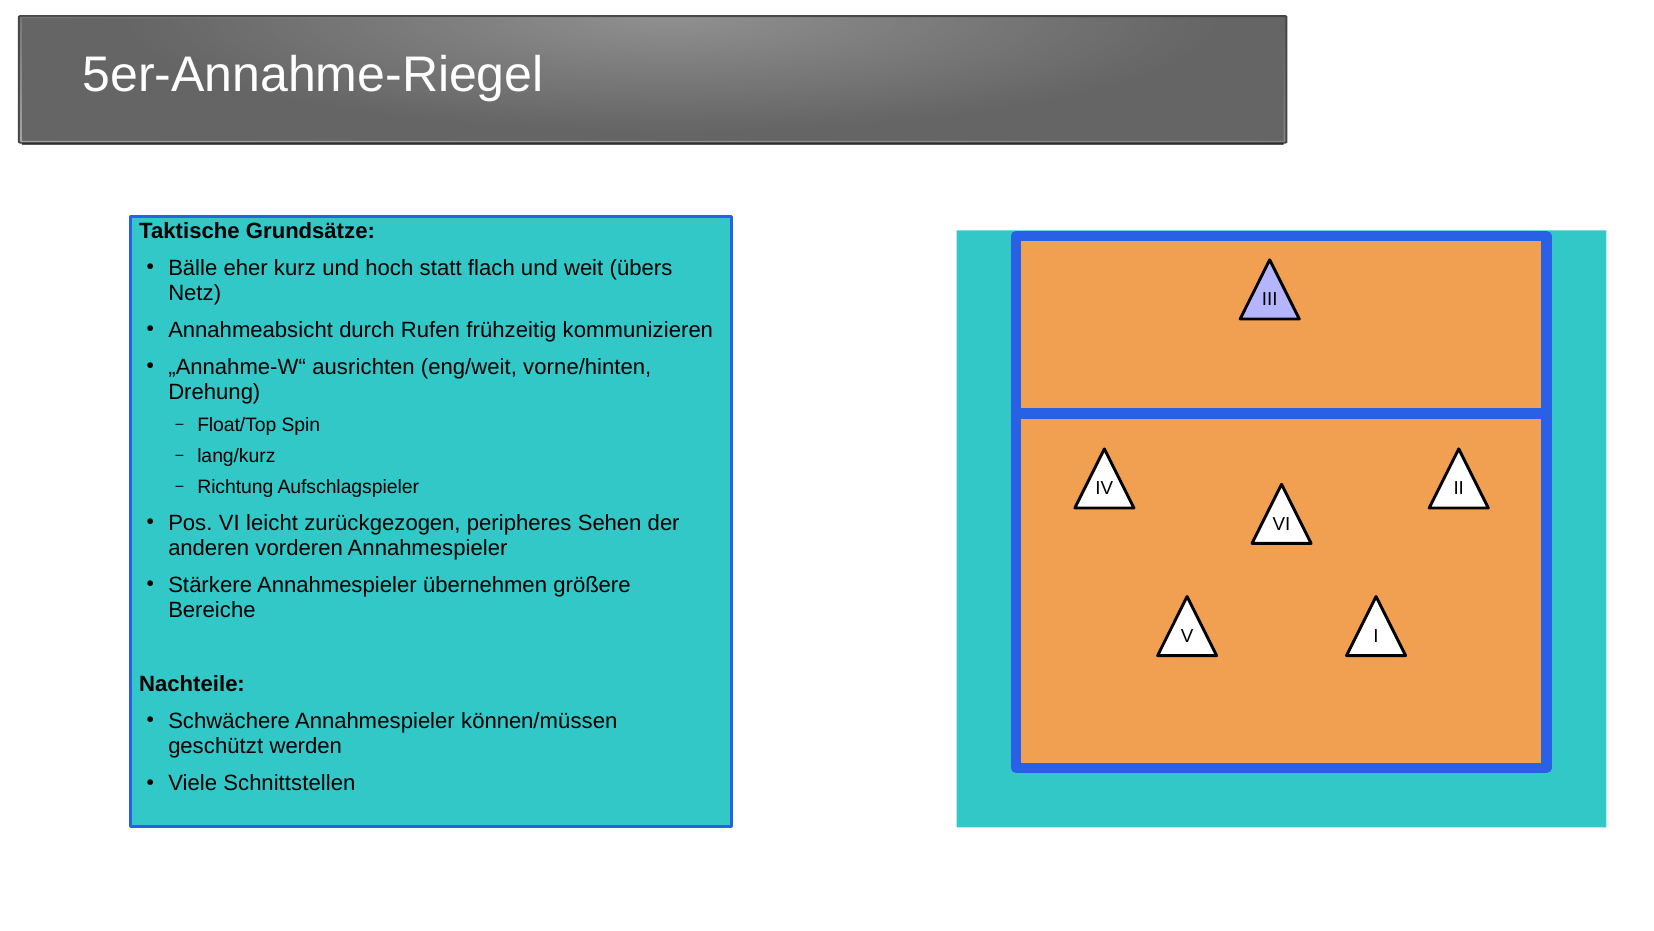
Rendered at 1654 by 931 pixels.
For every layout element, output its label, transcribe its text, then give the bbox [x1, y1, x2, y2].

text_box I [1346, 596, 1406, 656]
text_box V [1157, 596, 1217, 656]
text_box VI [1252, 484, 1312, 544]
list Taktische Grundsätze: Bälle eher kurz und hoch statt flach und weit (übers Netz) Annahmeabsicht durch Rufen frühzeitig kommunizieren „Annahme-W“ ausrichten (eng/weit, vorne/hinten, Drehung) Float/Top Spin lang/kurz Richtung Aufschlagspieler Pos. VI leicht zurückgezogen, peripheres Sehen der anderen vorderen Annahmespieler Stärkere Annahmespieler übernehmen größere Bereiche Nachteile: Schwächere Annahmespieler können/müssen geschützt werden Viele Schnittstellen [130, 216, 732, 827]
title 5er-Annahme-Riegel [82, 29, 1235, 119]
text_box II [1429, 448, 1489, 508]
text_box IV [1074, 448, 1134, 508]
text_box III [1240, 259, 1300, 319]
